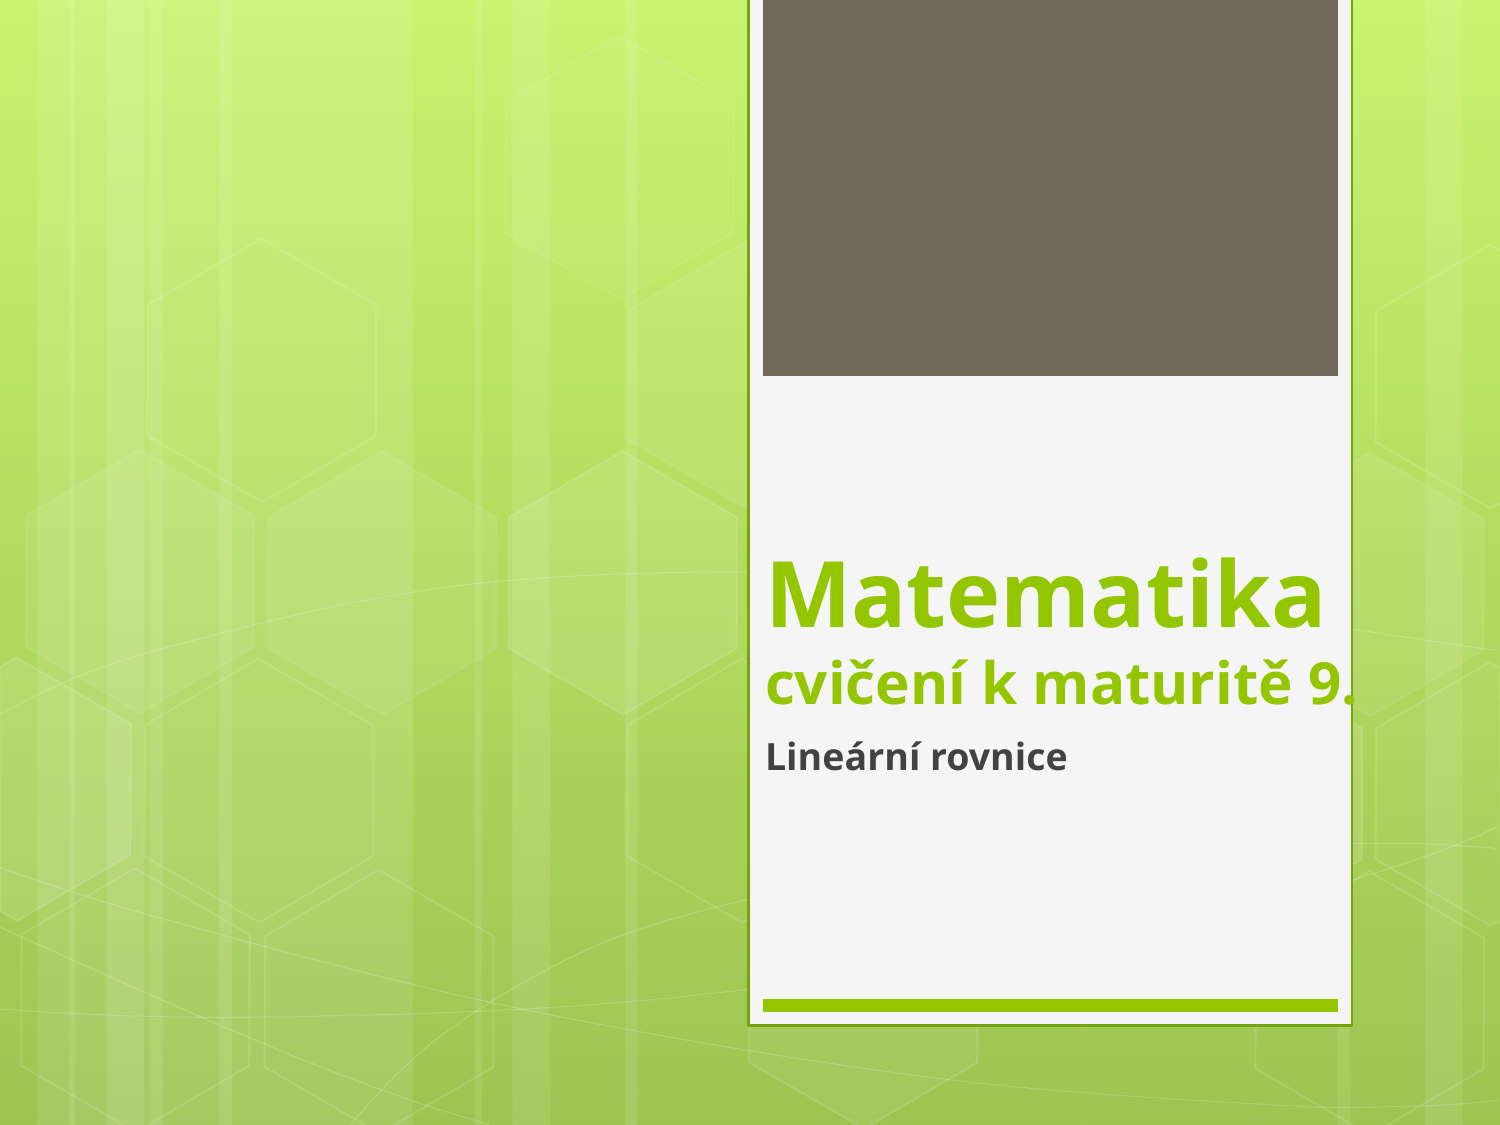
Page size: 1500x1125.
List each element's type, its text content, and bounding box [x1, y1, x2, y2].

title Matematika cvičení k maturitě 9. [750, 444, 1400, 724]
subtitle Lineární rovnice [750, 725, 1320, 933]
